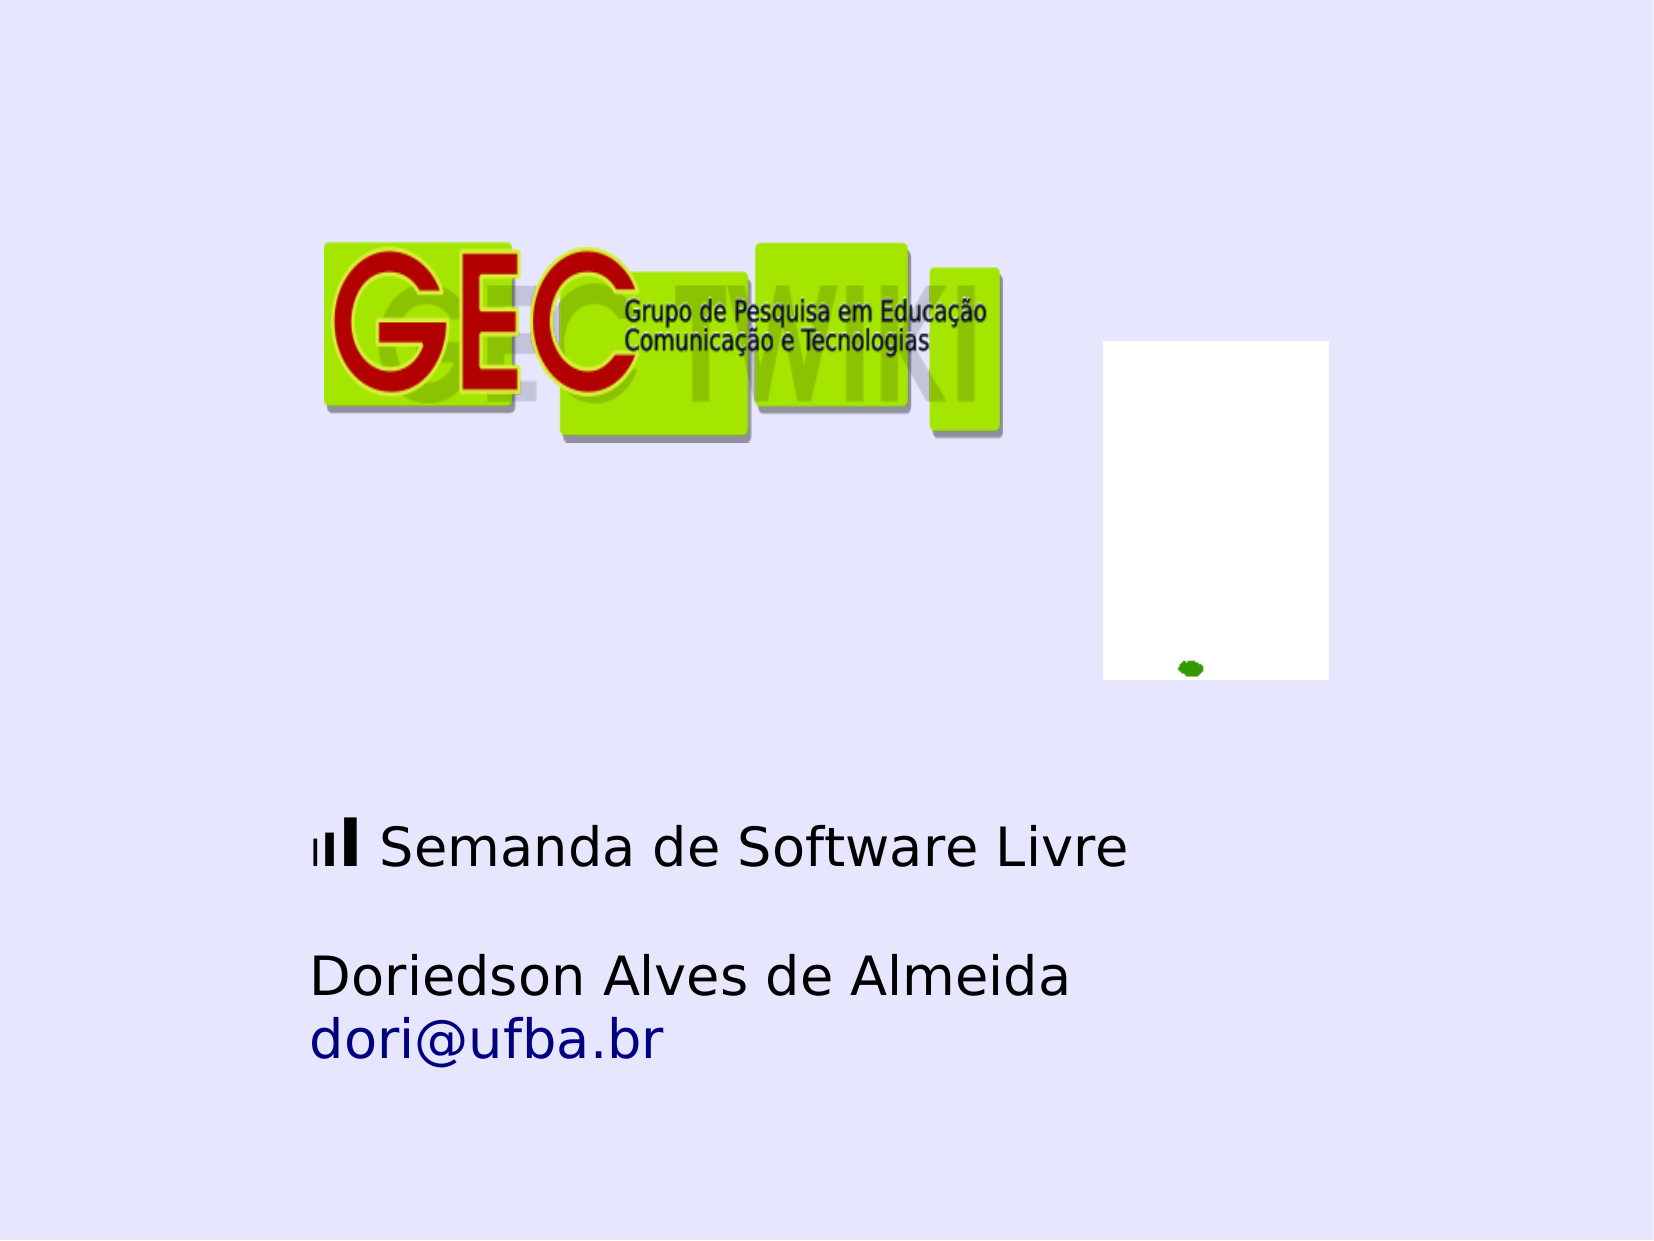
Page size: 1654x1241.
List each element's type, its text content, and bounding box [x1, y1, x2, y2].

picture [324, 236, 1034, 443]
text_box III Semanda de Software Livre Doriedson Alves de Almeida dori@ufba.br [295, 797, 1145, 1142]
picture [1103, 341, 1329, 680]
